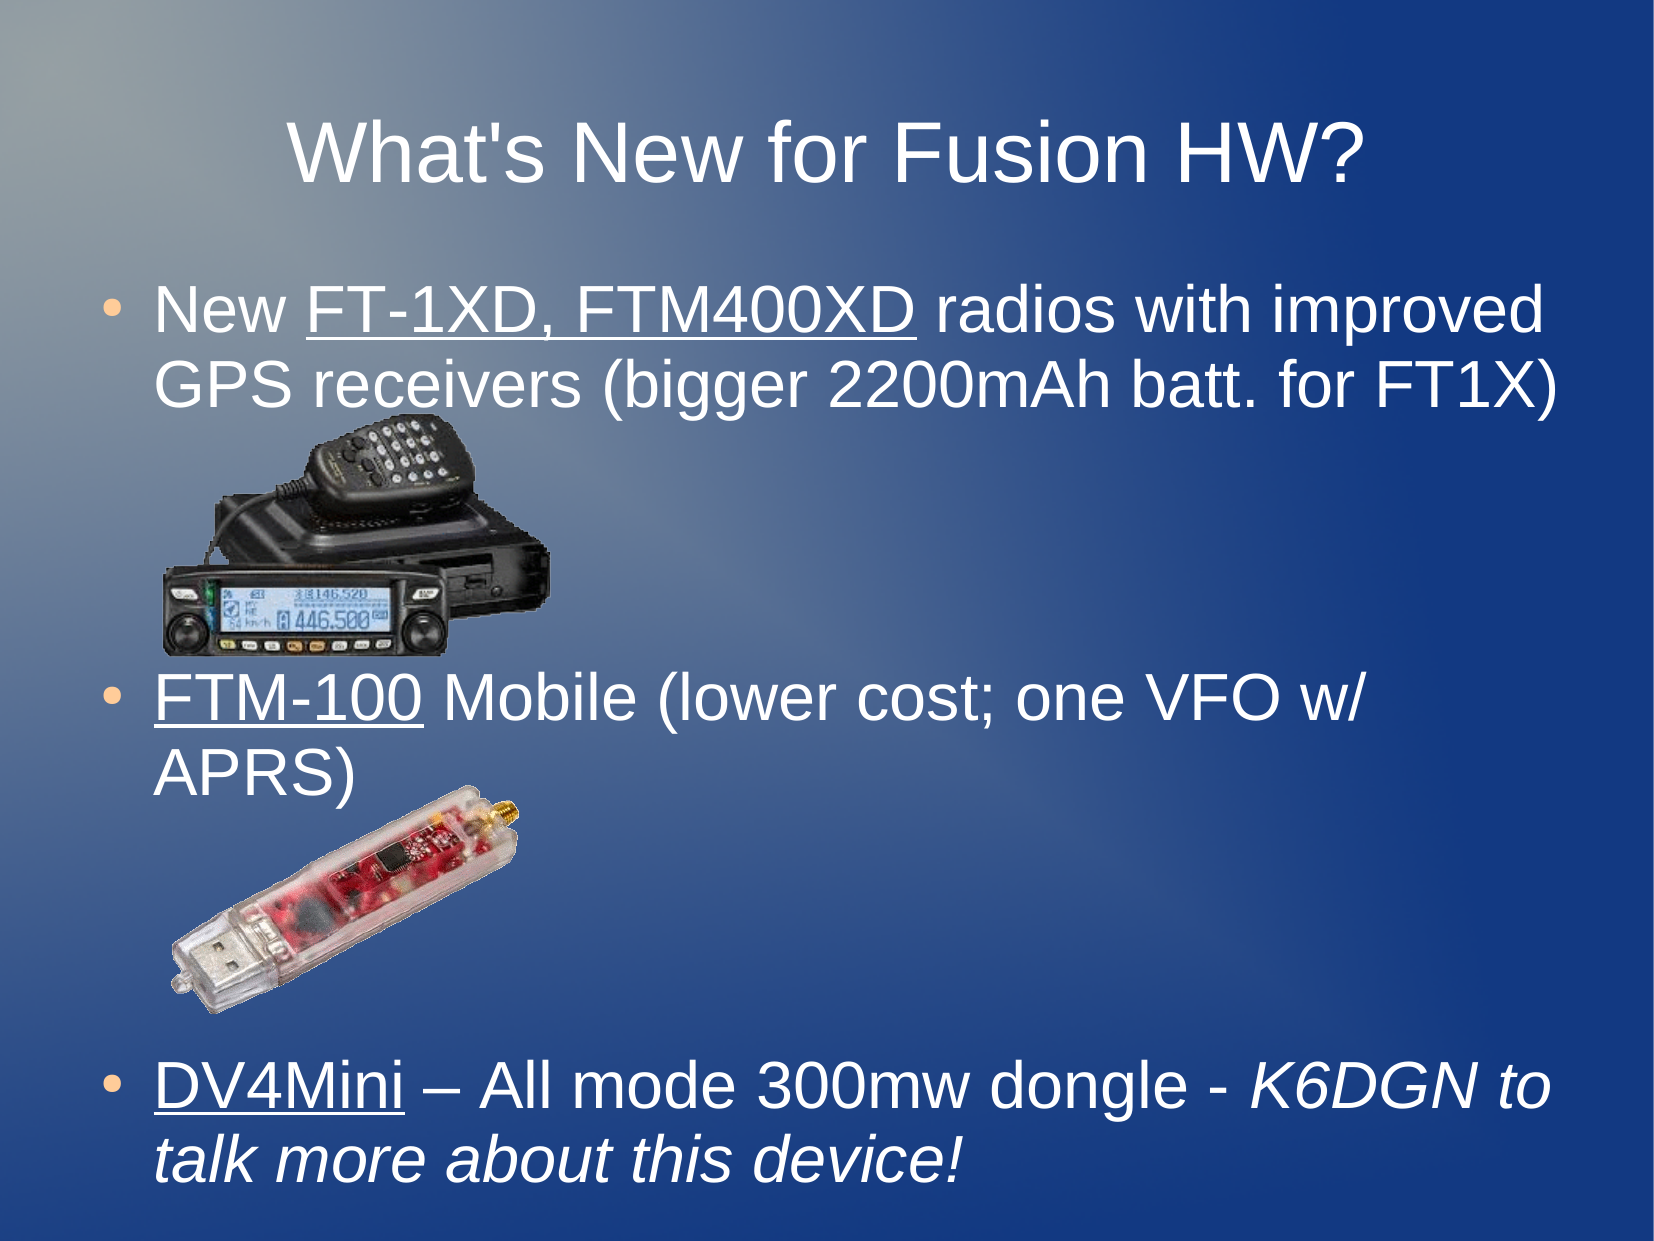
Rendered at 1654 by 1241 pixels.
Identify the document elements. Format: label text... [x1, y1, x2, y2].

title What's New for Fusion HW? [82, 49, 1571, 257]
list New FT-1XD, FTM400XD radios with improved GPS receivers (bigger 2200mAh batt. for FT1X) FTM-100 Mobile (lower cost; one VFO w/ APRS) DV4Mini – All mode 300mw dongle - K6DGN to talk more about this device! [82, 272, 1571, 1241]
picture [0, 0, 1654, 1241]
